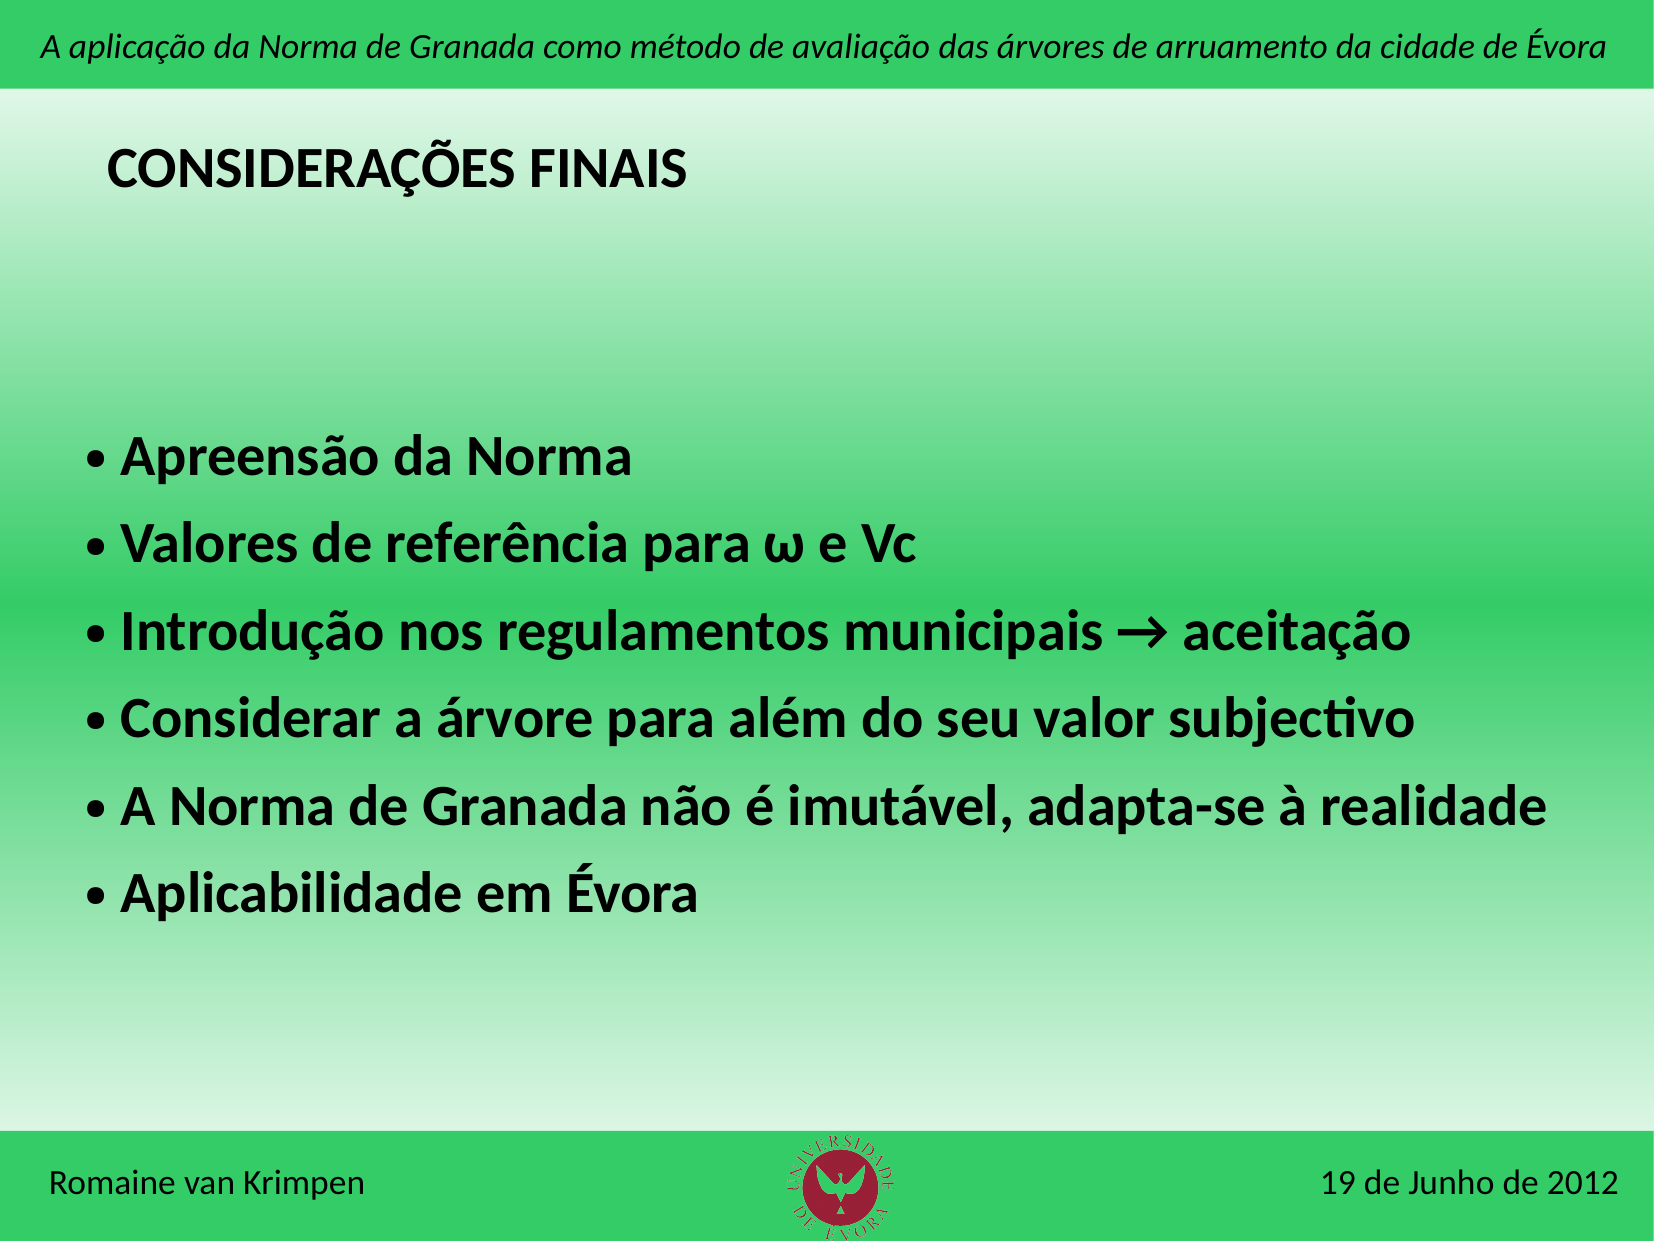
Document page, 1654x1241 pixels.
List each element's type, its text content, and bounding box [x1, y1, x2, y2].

picture [787, 1135, 894, 1241]
text_box CONSIDERAÇÕES FINAIS [78, 132, 1587, 214]
text_box Apreensão da Norma Valores de referência para ω e Vc Introdução nos regulamentos municipais → aceitação Considerar a árvore para além do seu valor subjectivo A Norma de Granada não é imutável, adapta-se à realidade Aplicabilidade em Évora [78, 289, 1587, 1040]
